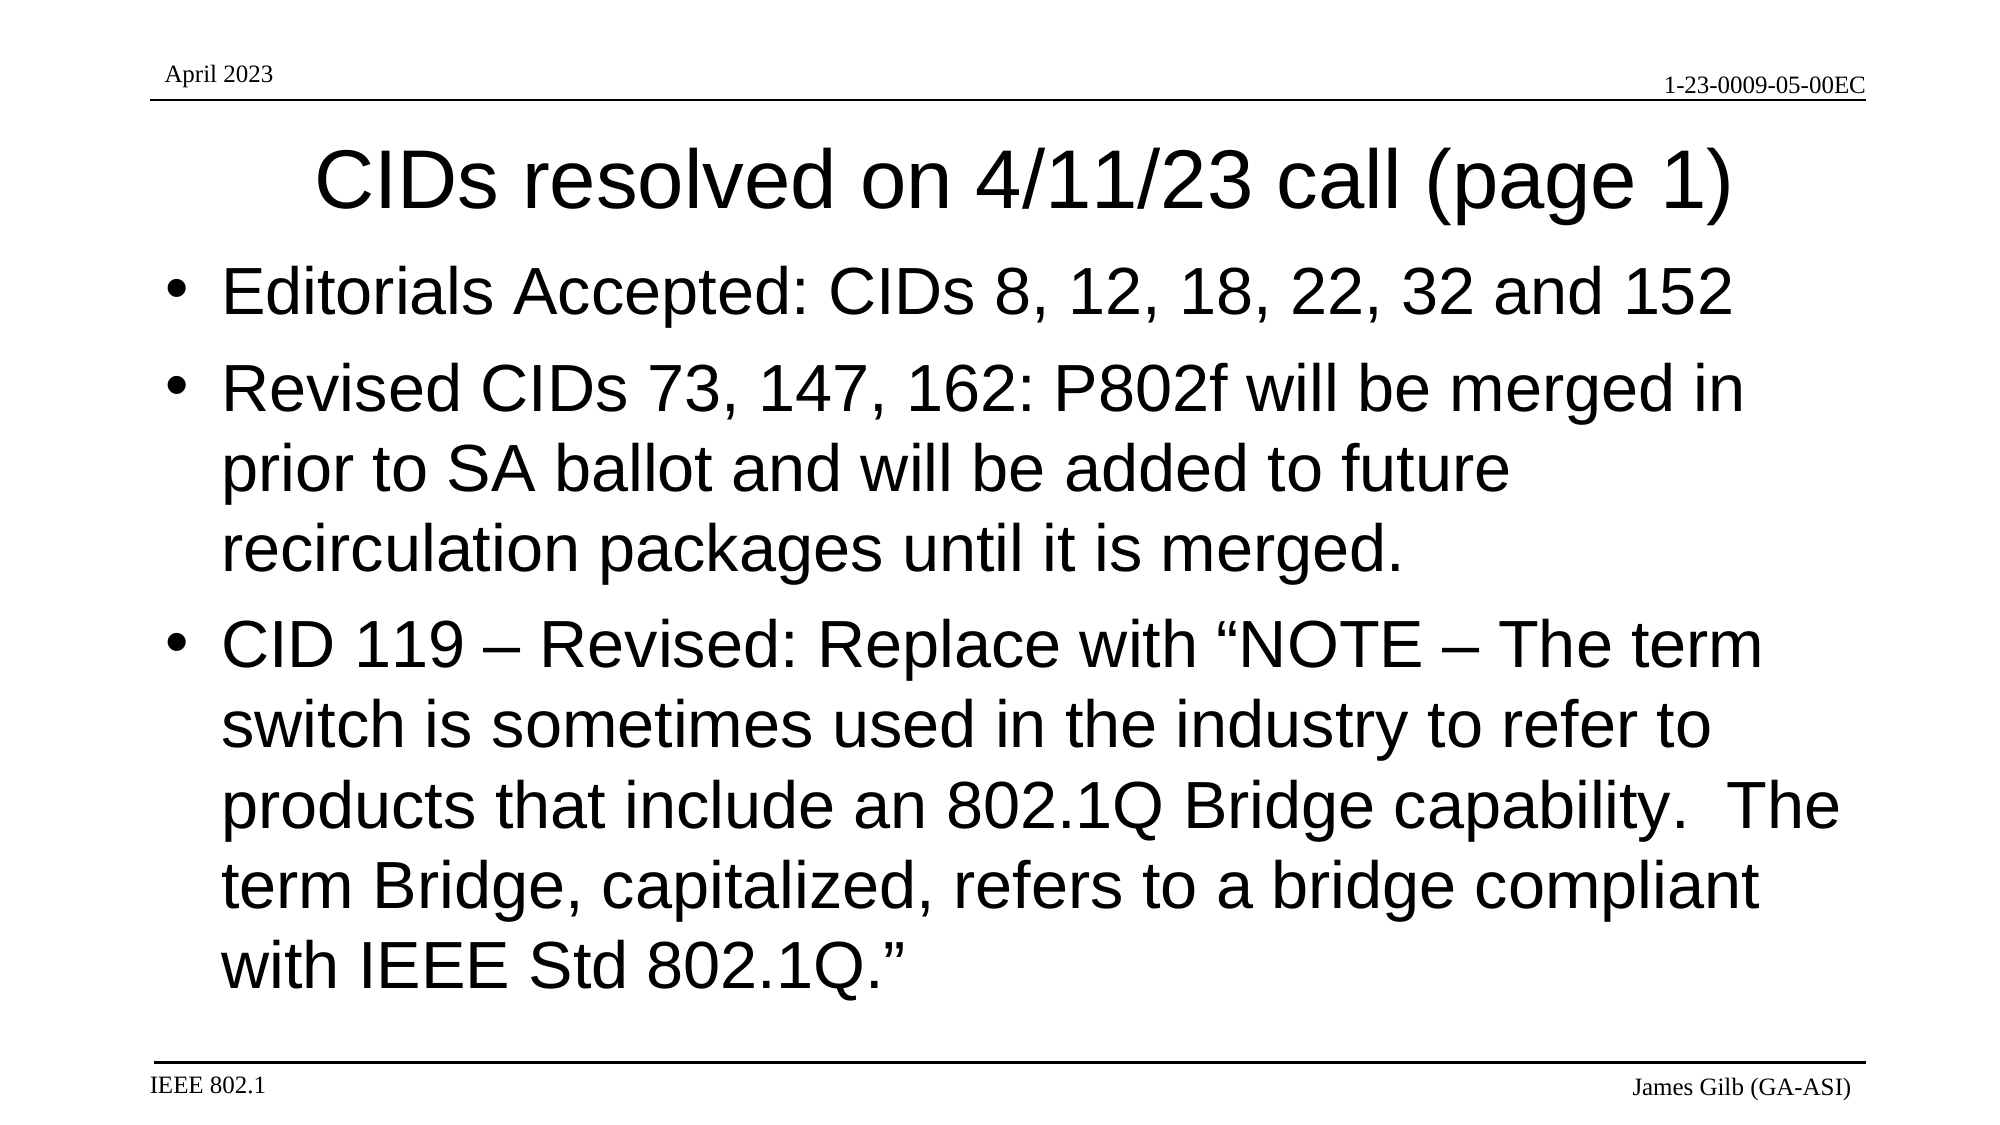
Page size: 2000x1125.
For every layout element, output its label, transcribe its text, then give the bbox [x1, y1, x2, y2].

list Editorials Accepted: CIDs 8, 12, 18, 22, 32 and 152 Revised CIDs 73, 147, 162: P802f will be merged in prior to SA ballot and will be added to future recirculation packages until it is merged. CID 119 – Revised: Replace with “NOTE – The term switch is sometimes used in the industry to refer to products that include an 802.1Q Bridge capability. The term Bridge, capitalized, refers to a bridge compliant with IEEE Std 802.1Q.” [149, 239, 1900, 1051]
title CIDs resolved on 4/11/23 call (page 1) [149, 112, 1900, 238]
